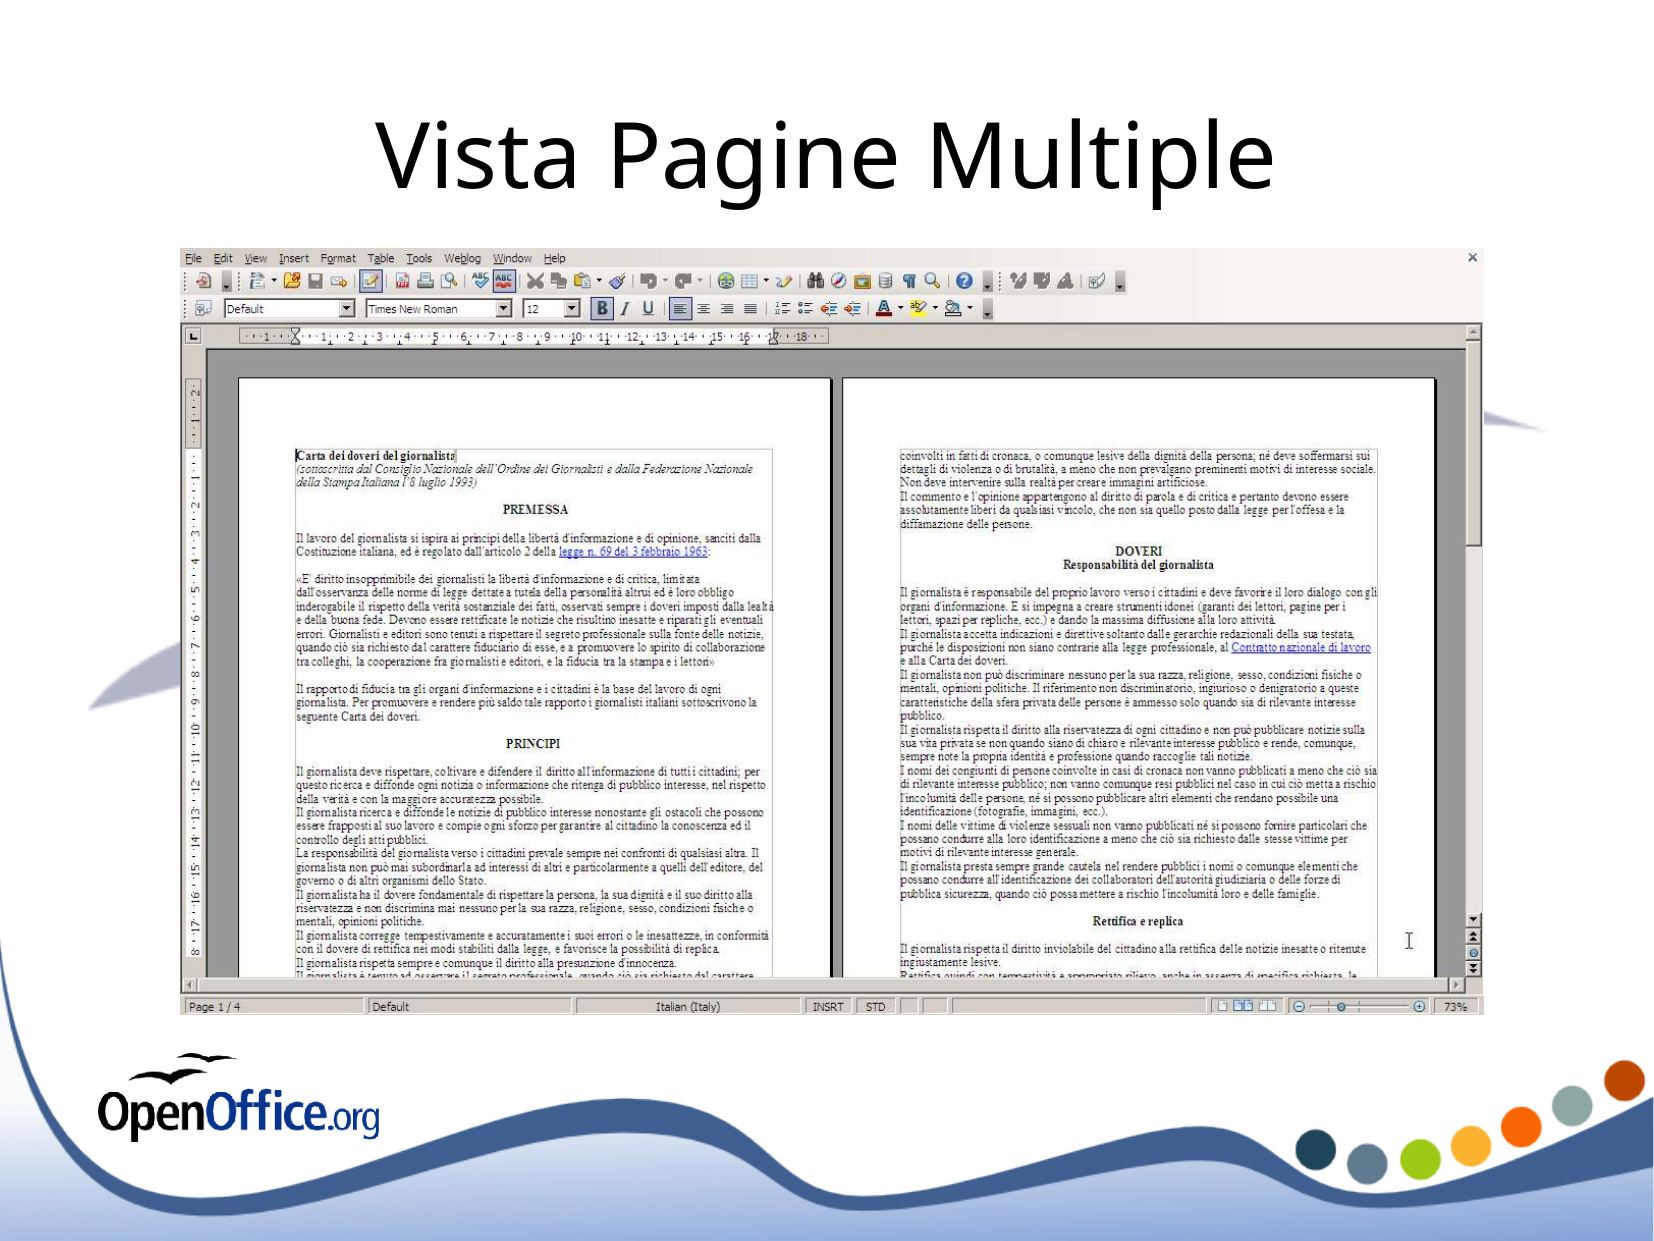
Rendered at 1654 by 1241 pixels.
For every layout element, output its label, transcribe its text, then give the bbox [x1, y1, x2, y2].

title Vista Pagine Multiple [82, 56, 1571, 250]
picture [0, 250, 1654, 1241]
